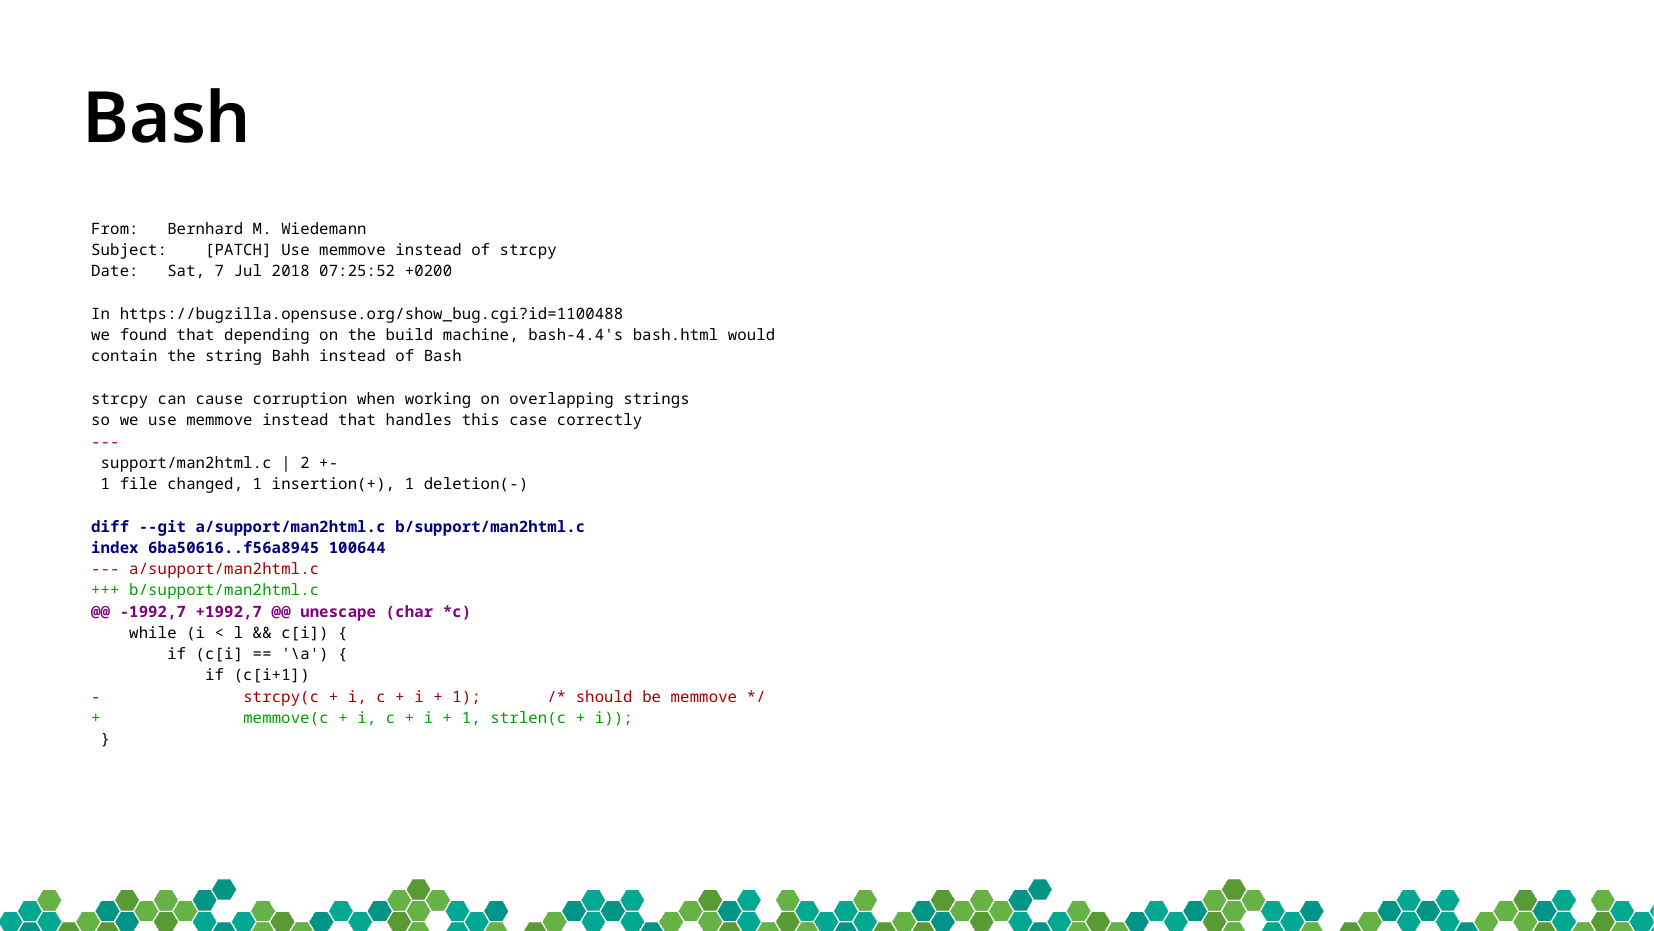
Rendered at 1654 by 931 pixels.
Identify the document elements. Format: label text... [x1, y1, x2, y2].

list From: Bernhard M. Wiedemann Subject: [PATCH] Use memmove instead of strcpy Date: Sat, 7 Jul 2018 07:25:52 +0200 In https://bugzilla.opensuse.org/show_bug.cgi?id=1100488 we found that depending on the build machine, bash-4.4's bash.html would contain the string Bahh instead of Bash strcpy can cause corruption when working on overlapping strings so we use memmove instead that handles this case correctly --- support/man2html.c | 2 +- 1 file changed, 1 insertion(+), 1 deletion(-) diff --git a/support/man2html.c b/support/man2html.c index 6ba50616..f56a8945 100644 --- a/support/man2html.c +++ b/support/man2html.c @@ -1992,7 +1992,7 @@ unescape (char *c) while (i < l && c[i]) { if (c[i] == '\a') { if (c[i+1]) - strcpy(c + i, c + i + 1); /* should be memmove */ + memmove(c + i, c + i + 1, strlen(c + i)); } [82, 217, 1571, 758]
title Bash [82, 37, 1571, 193]
picture [0, 871, 1654, 931]
